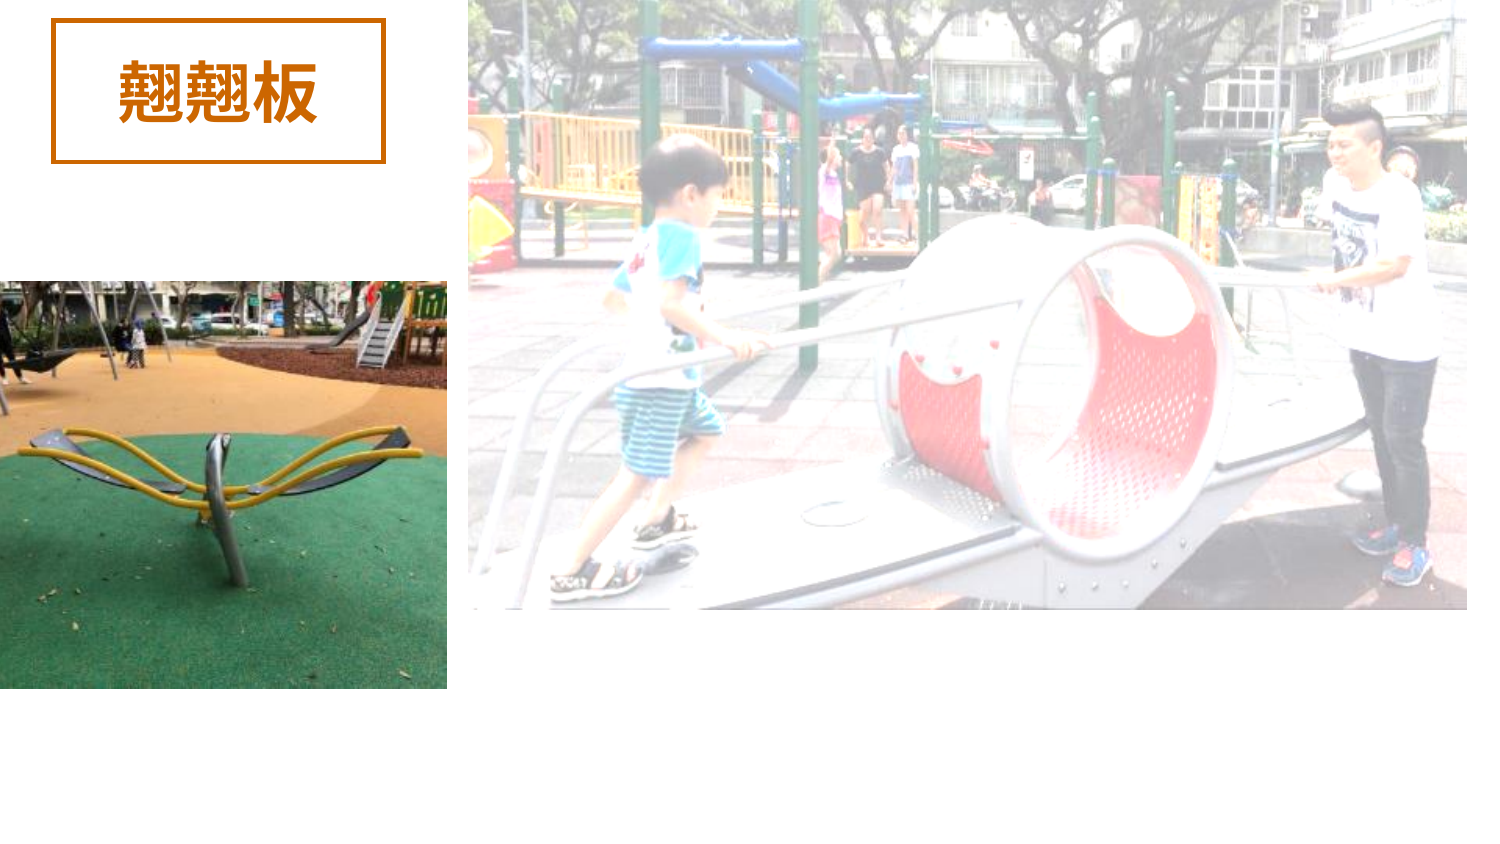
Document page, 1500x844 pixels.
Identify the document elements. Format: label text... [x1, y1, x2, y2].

picture [468, 0, 1467, 610]
text_box [0, 0, 1500, 844]
picture [0, 281, 447, 689]
text_box 翹翹板 [54, 20, 384, 162]
